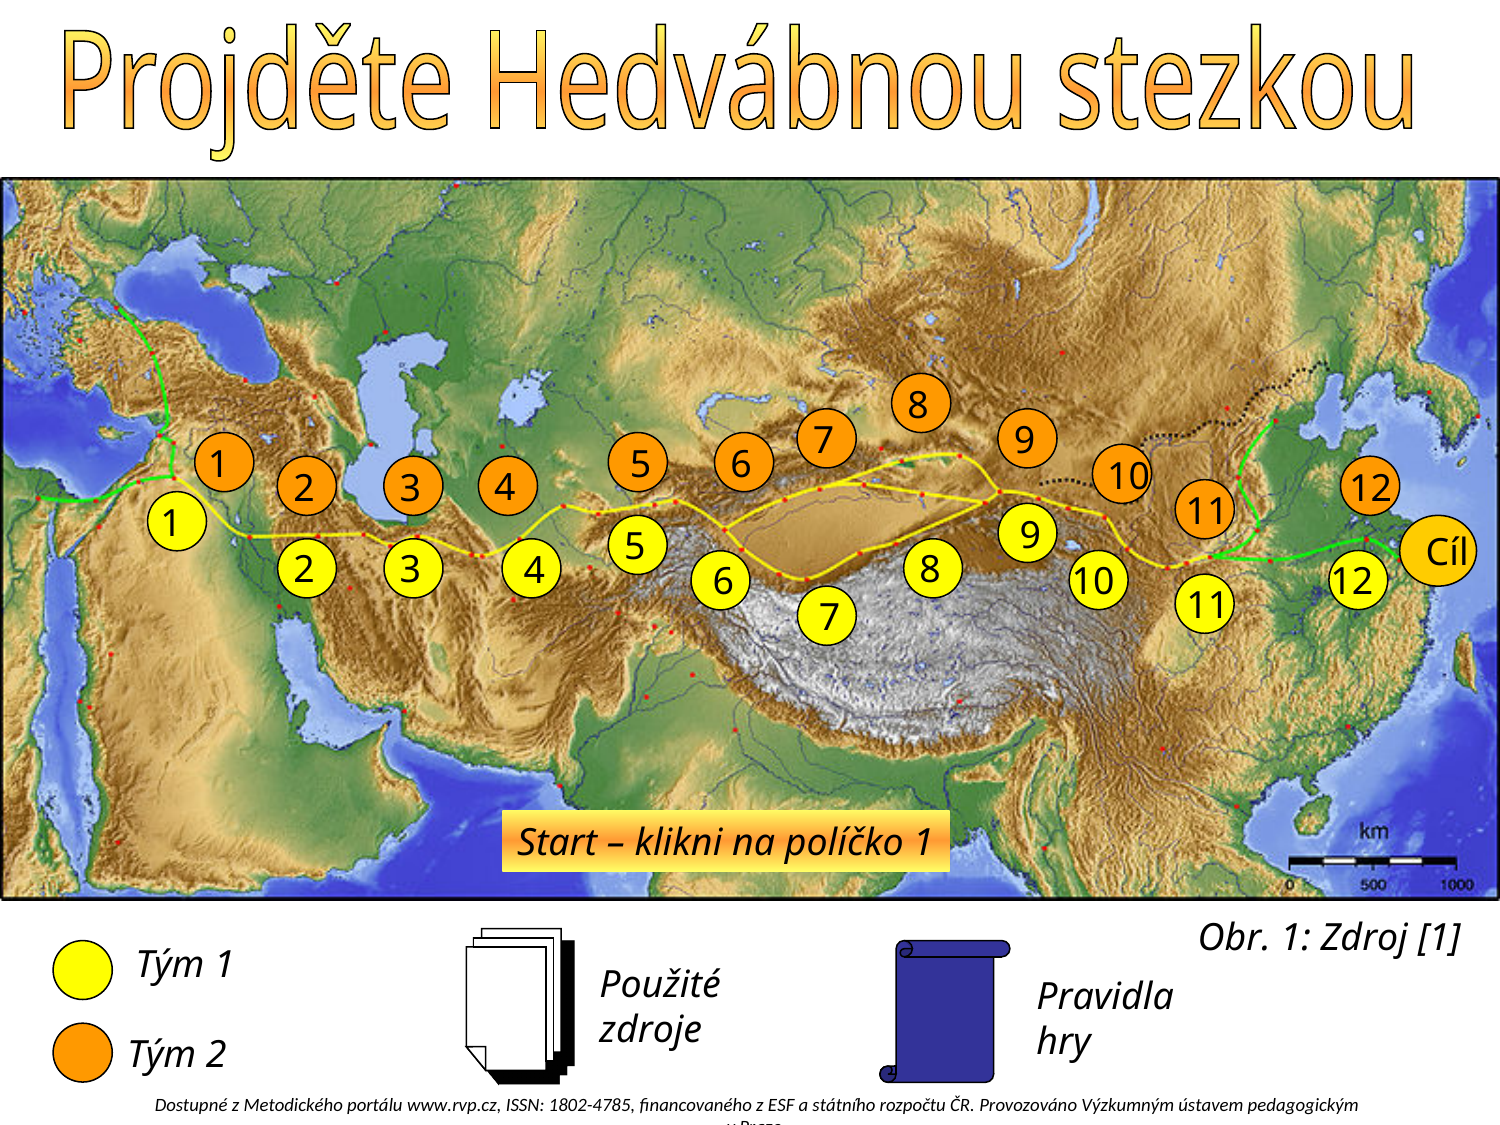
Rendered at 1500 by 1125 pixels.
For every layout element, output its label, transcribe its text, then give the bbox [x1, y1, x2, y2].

text_box [767, 443, 774, 481]
text_box Projděte Hedvábnou stezkou [974, 54, 1021, 130]
text_box Dostupné z Metodického portálu www.rvp.cz, ISSN: 1802-4785, financovaného z ESF a státního rozpočtu ČR. Provozováno Výzkumným ústavem pedagogickým v Praze. [135, 1104, 1378, 1125]
text_box Projděte Hedvábnou stezkou [852, 53, 898, 129]
text_box Projděte Hedvábnou stezkou [490, 30, 546, 129]
text_box 4 [479, 455, 531, 516]
text_box Projděte Hedvábnou stezkou [403, 53, 450, 130]
text_box [998, 515, 1004, 551]
text_box Projděte Hedvábnou stezkou [1251, 24, 1296, 129]
text_box Projděte Hedvábnou stezkou [617, 24, 666, 130]
text_box Projděte Hedvábnou stezkou [1302, 53, 1353, 130]
text_box Projděte Hedvábnou stezkou [911, 53, 962, 130]
text_box 4 [508, 538, 560, 600]
text_box [691, 562, 697, 599]
text_box 11 [1171, 573, 1245, 634]
text_box Projděte Hedvábnou stezkou [560, 53, 607, 130]
text_box Projděte Hedvábnou stezkou [124, 53, 157, 129]
text_box Projděte Hedvábnou stezkou [210, 55, 234, 161]
text_box Projděte Hedvábnou stezkou [1365, 54, 1412, 130]
text_box [466, 928, 562, 1071]
text_box Cíl [1399, 515, 1477, 587]
text_box Tým 1 [120, 932, 266, 994]
text_box Projděte Hedvábnou stezkou [729, 53, 774, 130]
text_box [879, 940, 1010, 1083]
text_box 10 [1056, 549, 1130, 610]
text_box [197, 499, 207, 543]
text_box [850, 420, 857, 457]
text_box 12 [1315, 549, 1389, 610]
text_box Projděte Hedvábnou stezkou [362, 38, 396, 130]
text_box 8 [904, 537, 956, 599]
text_box [437, 550, 443, 587]
text_box 9 [1004, 503, 1057, 564]
text_box Obr. 1: Zdroj [1] [1182, 904, 1476, 966]
text_box Použité zdroje [584, 952, 786, 1058]
text_box Projděte Hedvábnou stezkou [247, 24, 296, 130]
text_box 8 [892, 373, 944, 434]
text_box Projděte Hedvábnou stezkou [790, 24, 838, 130]
text_box 10 [1092, 444, 1165, 505]
picture [0, 177, 1500, 901]
text_box Projděte Hedvábnou stezkou [1199, 54, 1240, 129]
text_box Projděte Hedvábnou stezkou [1145, 53, 1192, 130]
text_box 12 [1334, 456, 1408, 517]
text_box [797, 597, 804, 635]
text_box 2 [278, 537, 330, 599]
text_box [330, 549, 337, 587]
text_box [53, 940, 113, 1000]
text_box [437, 467, 443, 504]
text_box 2 [278, 456, 330, 517]
text_box [944, 384, 951, 422]
text_box [53, 1023, 112, 1083]
text_box [1051, 420, 1058, 457]
text_box [661, 526, 668, 564]
text_box Projděte Hedvábnou stezkou [64, 30, 111, 129]
text_box 7 [798, 408, 850, 470]
text_box Projděte Hedvábnou stezkou [1060, 53, 1099, 130]
text_box 3 [384, 456, 437, 517]
text_box 9 [999, 408, 1051, 470]
text_box 1 [193, 432, 245, 493]
text_box [531, 467, 538, 505]
text_box 5 [615, 432, 667, 493]
text_box Projděte Hedvábnou stezkou [1105, 38, 1138, 130]
text_box 5 [609, 514, 661, 575]
text_box 7 [804, 585, 856, 646]
text_box [956, 549, 963, 587]
text_box Start – klikni na políčko 1 [502, 810, 950, 872]
text_box Projděte Hedvábnou stezkou [316, 23, 351, 46]
text_box [330, 467, 337, 505]
text_box Projděte Hedvábnou stezkou [161, 53, 212, 130]
text_box Tým 2 [112, 1022, 258, 1083]
text_box 11 [1170, 479, 1244, 541]
text_box Projděte Hedvábnou stezkou [673, 54, 726, 129]
text_box [608, 443, 615, 481]
text_box [502, 550, 508, 587]
text_box Projděte Hedvábnou stezkou [309, 53, 357, 130]
text_box [245, 440, 254, 484]
text_box 1 [145, 491, 197, 553]
text_box 3 [384, 537, 437, 599]
text_box 6 [715, 432, 767, 493]
text_box 6 [697, 549, 750, 610]
text_box Pravidla hry [1021, 964, 1223, 1070]
